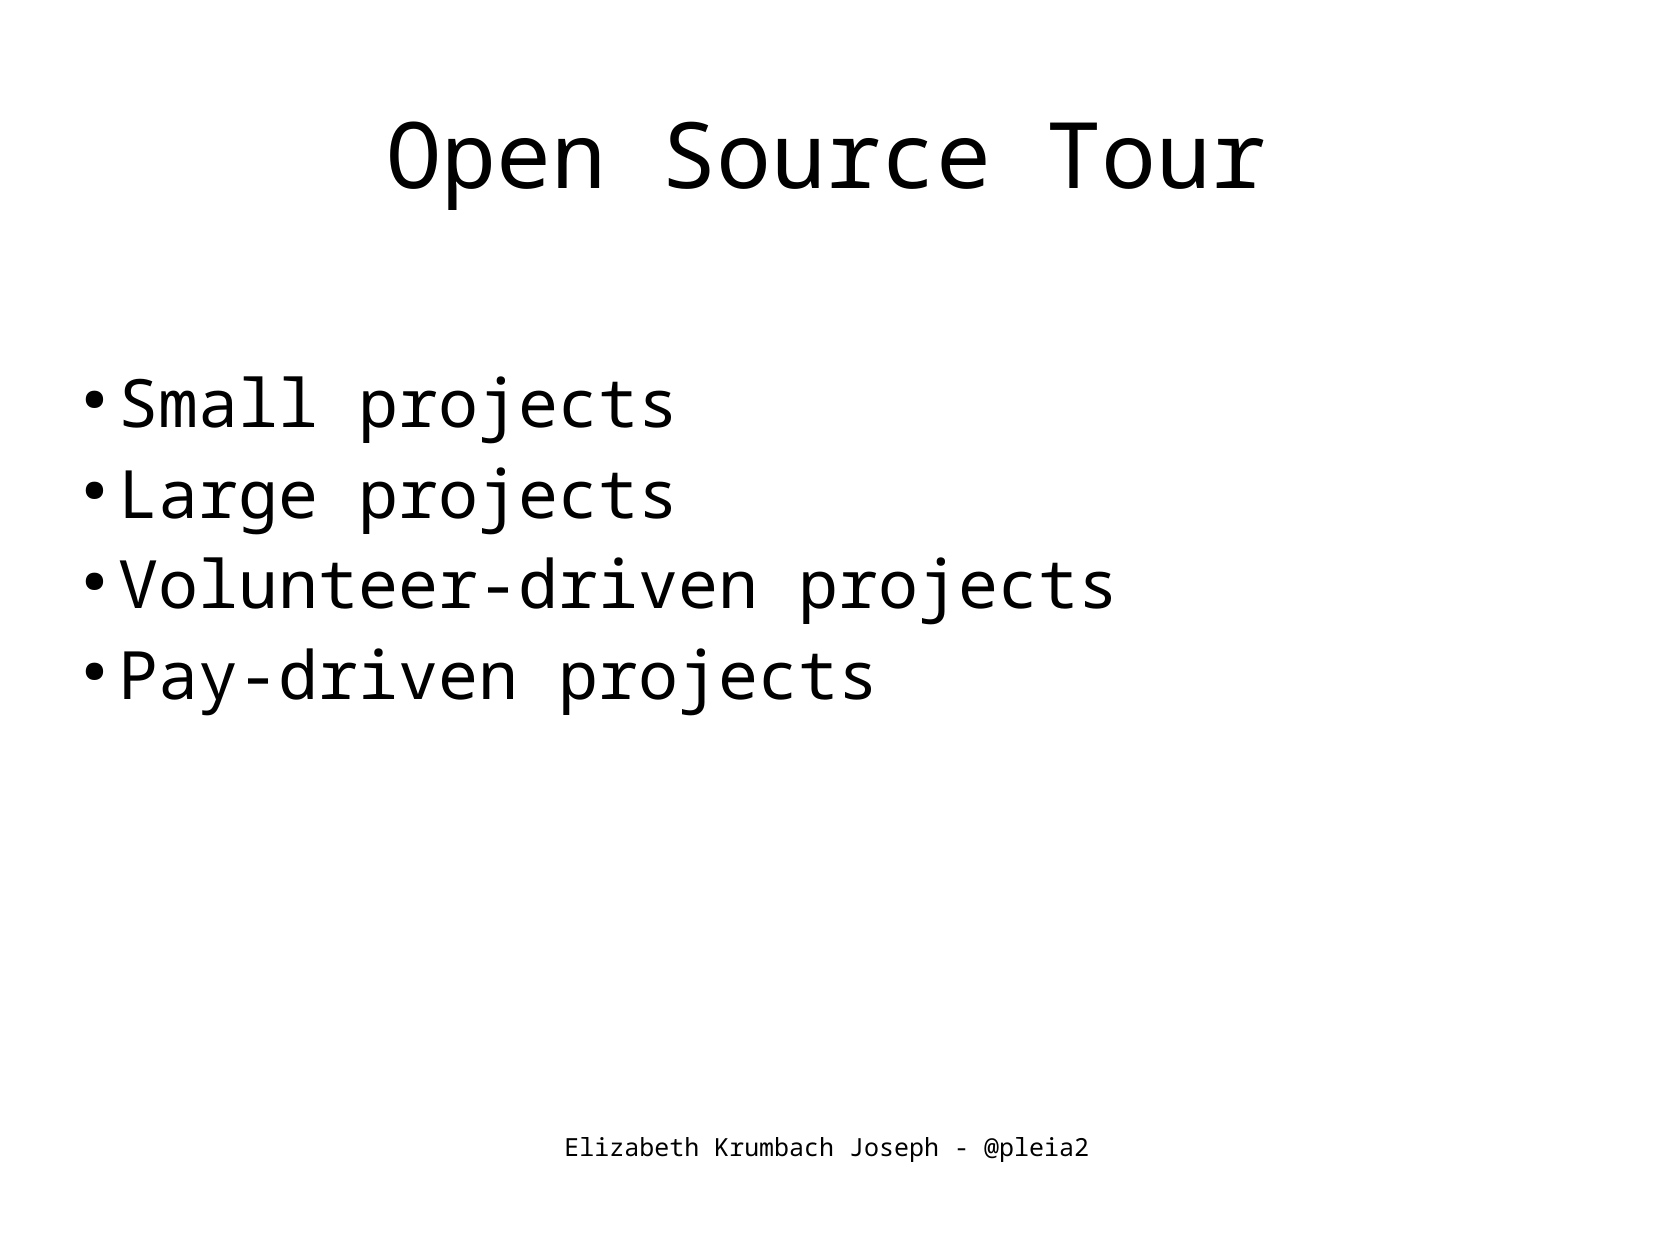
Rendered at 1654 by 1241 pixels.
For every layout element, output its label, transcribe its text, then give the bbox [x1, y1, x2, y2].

title Open Source Tour [82, 49, 1571, 257]
subtitle Small projects Large projects Volunteer-driven projects Pay-driven projects [82, 290, 1571, 1010]
